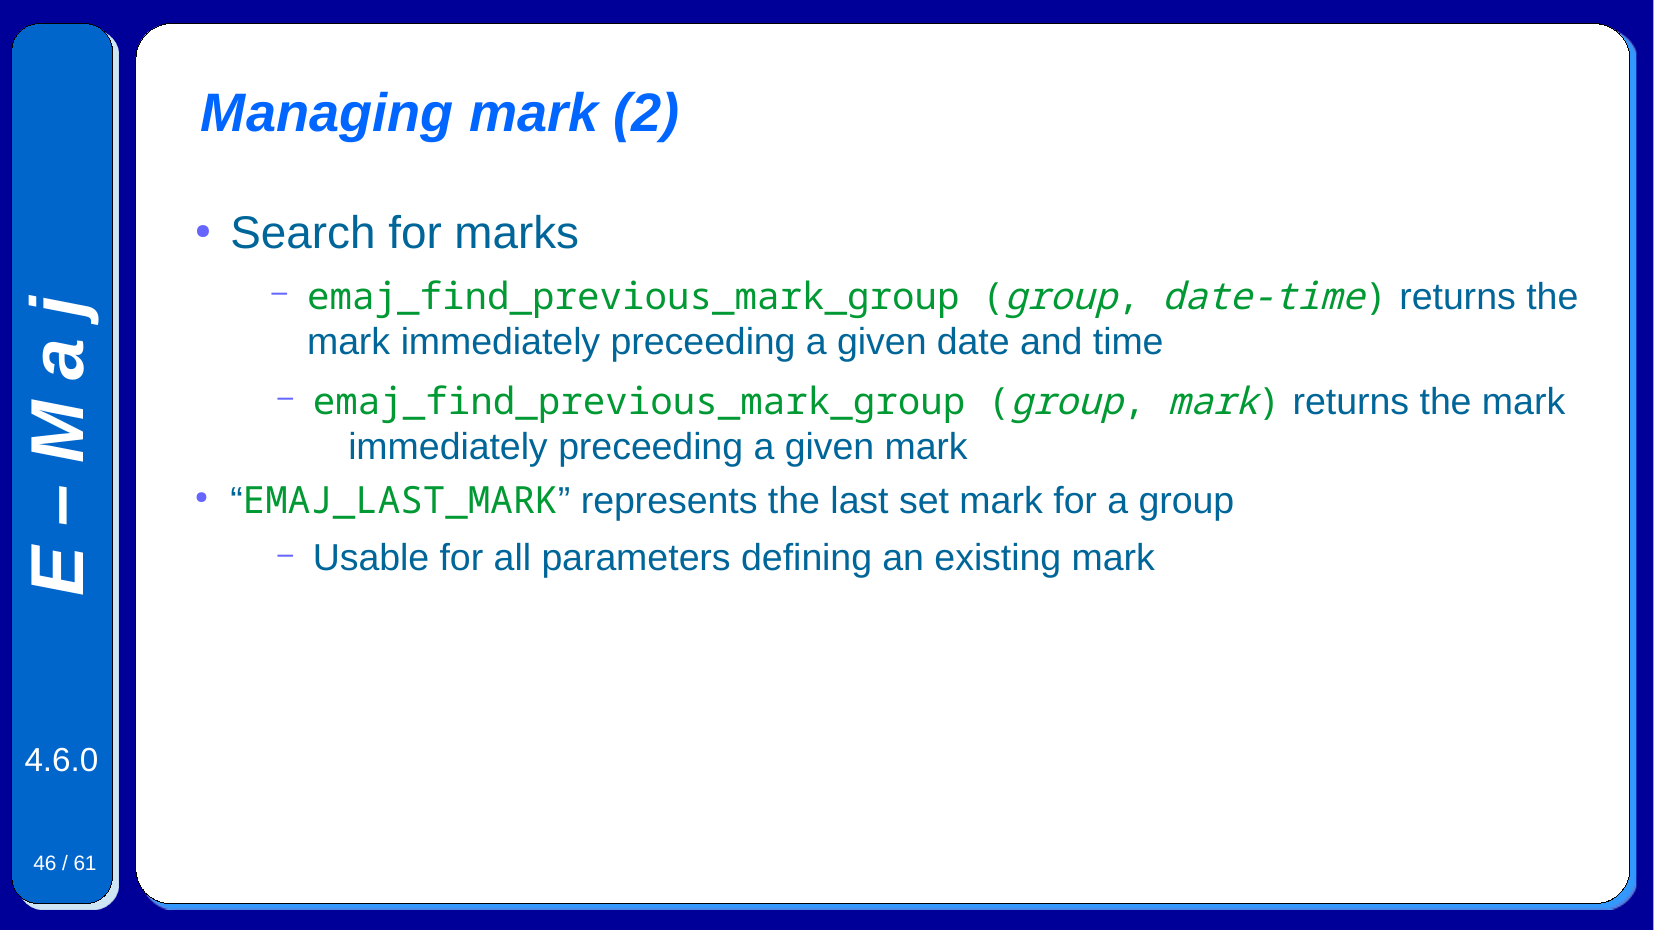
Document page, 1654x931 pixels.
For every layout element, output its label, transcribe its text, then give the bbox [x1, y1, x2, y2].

list Search for marks emaj_find_previous_mark_group (group, date-time) returns the mark immediately preceeding a given date and time emaj_find_previous_mark_group (group, mark) returns the mark immediately preceeding a given mark “EMAJ_LAST_MARK” represents the last set mark for a group Usable for all parameters defining an existing mark [177, 206, 1587, 827]
title Managing mark (2) [200, 34, 1575, 191]
